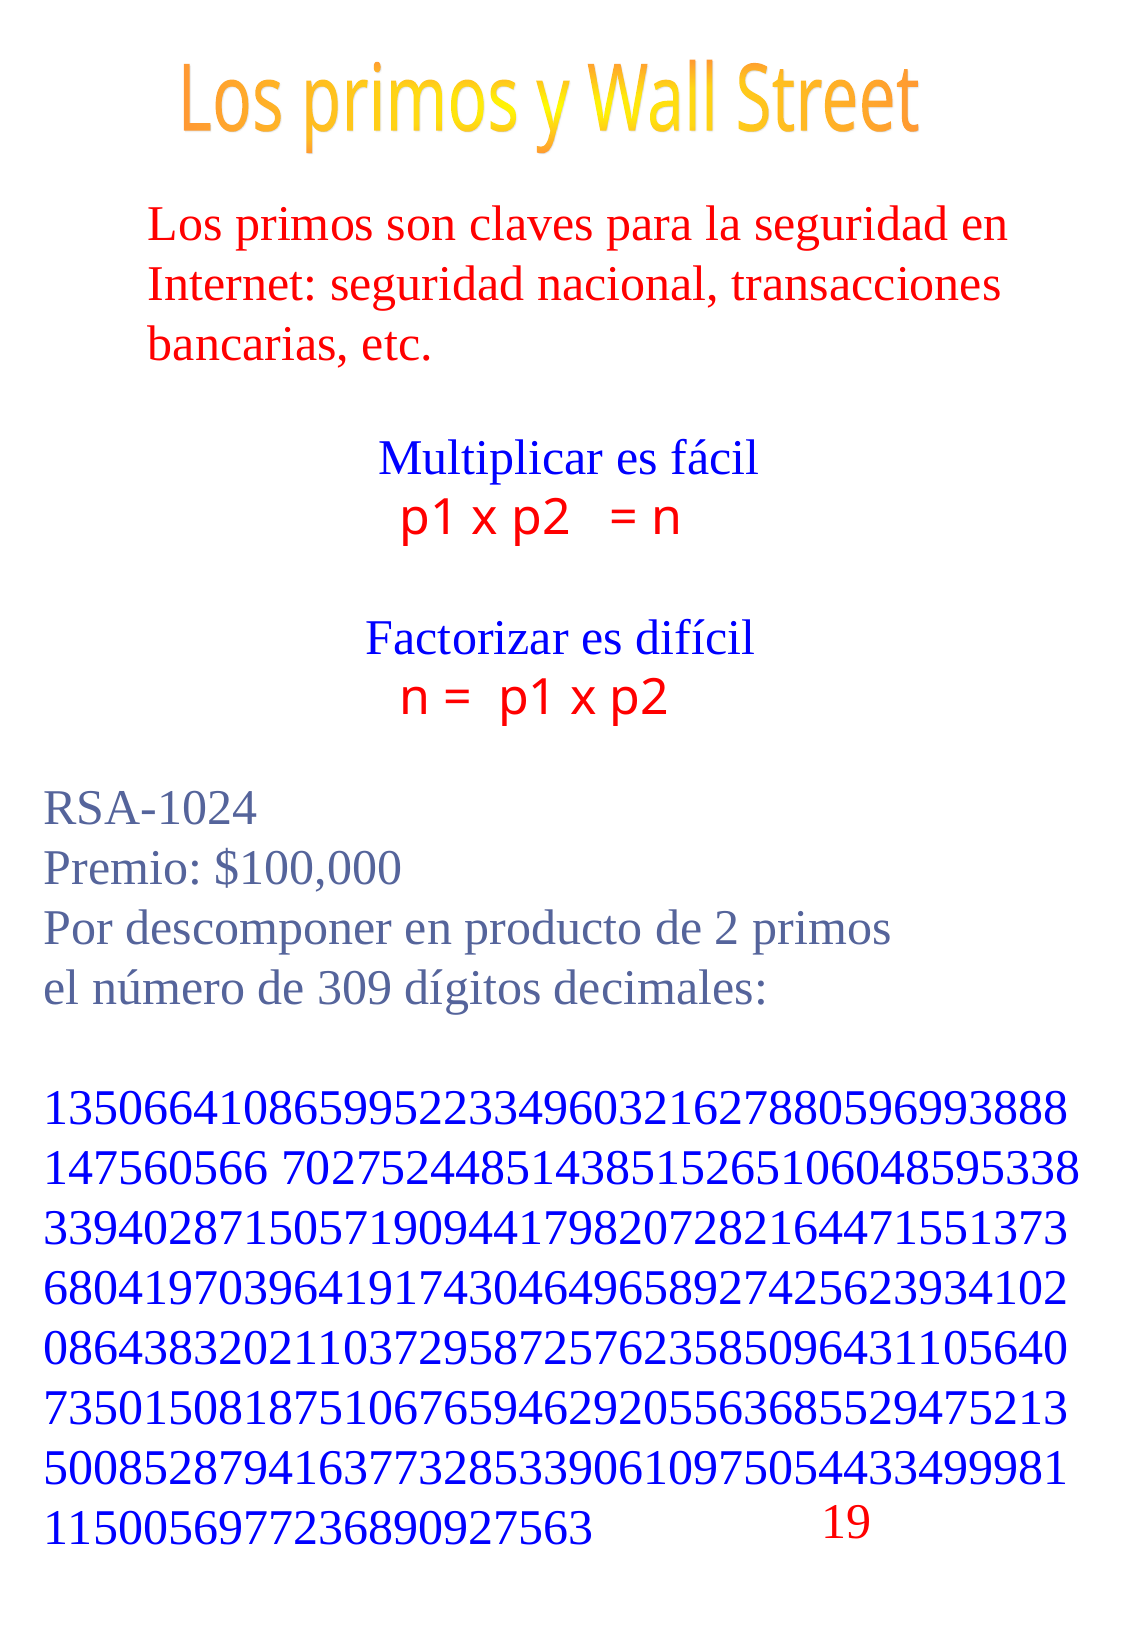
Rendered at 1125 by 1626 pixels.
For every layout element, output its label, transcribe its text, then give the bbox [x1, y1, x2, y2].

text_box Los primos y Wall Street [772, 69, 794, 132]
text_box Los primos y Wall Street [347, 79, 368, 131]
text_box Los primos y Wall Street [800, 79, 822, 131]
text_box Los primos y Wall Street [215, 79, 249, 132]
text_box Los primos y Wall Street [451, 79, 484, 132]
text_box Los primos y Wall Street [183, 63, 211, 131]
text_box Los primos y Wall Street [587, 63, 648, 131]
text_box RSA-1024 Premio: $100,000 Por descomponer en producto de 2 primos el número de 309 dígitos decimales: 13506641086599522334960321627880596993888 147560566 70275244851438515265106048595338 33940287150571909441798207282164471551373 68041970396419174304649658927425623934102 08643832021103729587257623585096431105640 73501508187510676594629205563685529475213 50085287941637732853390610975054433499981 1150056977236890927563 [28, 766, 1097, 1623]
text_box Los primos y Wall Street [650, 79, 679, 132]
text_box Los primos y Wall Street [896, 69, 919, 132]
text_box Los primos y Wall Street [824, 79, 856, 132]
text_box Los primos y Wall Street [490, 79, 516, 132]
text_box Los primos y Wall Street [306, 79, 338, 154]
text_box Los primos y Wall Street [536, 80, 570, 154]
text_box Los primos y Wall Street [391, 79, 442, 131]
text_box Los primos y Wall Street [706, 59, 713, 131]
text_box Los primos y Wall Street [255, 79, 281, 132]
text_box Multiplicar es fácil p1 x p2 = n Factorizar es difícil n = p1 x p2 [151, 416, 976, 853]
text_box Los primos son claves para la seguridad en Internet: seguridad nacional, transacciones bancarias, etc. [133, 182, 1024, 378]
text_box Los primos y Wall Street [689, 59, 696, 131]
text_box Los primos y Wall Street [738, 62, 769, 132]
text_box Los primos y Wall Street [862, 79, 893, 132]
